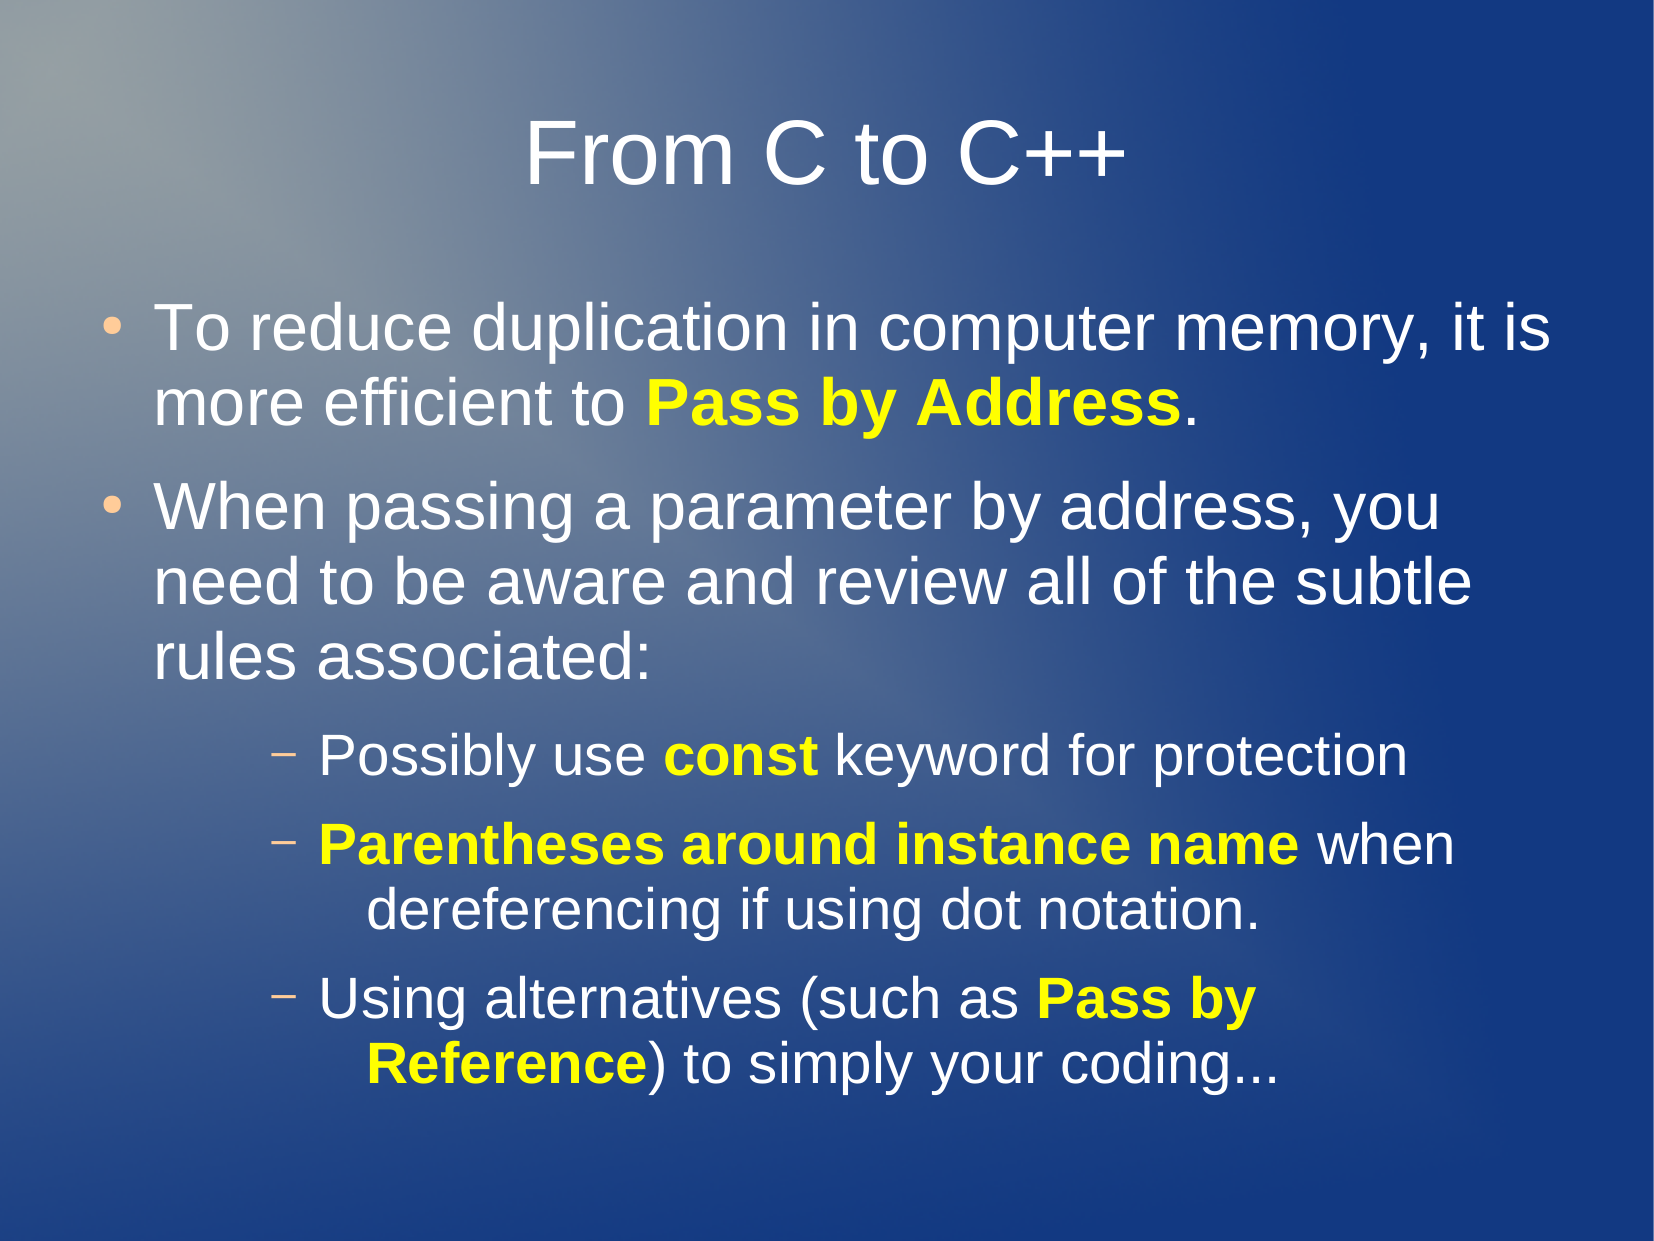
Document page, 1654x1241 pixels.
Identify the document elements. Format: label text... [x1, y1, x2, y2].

picture [0, 0, 1654, 1241]
list To reduce duplication in computer memory, it is more efficient to Pass by Address. When passing a parameter by address, you need to be aware and review all of the subtle rules associated: Possibly use const keyword for protection Parentheses around instance name when dereferencing if using dot notation. Using alternatives (such as Pass by Reference) to simply your coding... [82, 290, 1571, 1200]
title From C to C++ [82, 56, 1571, 250]
